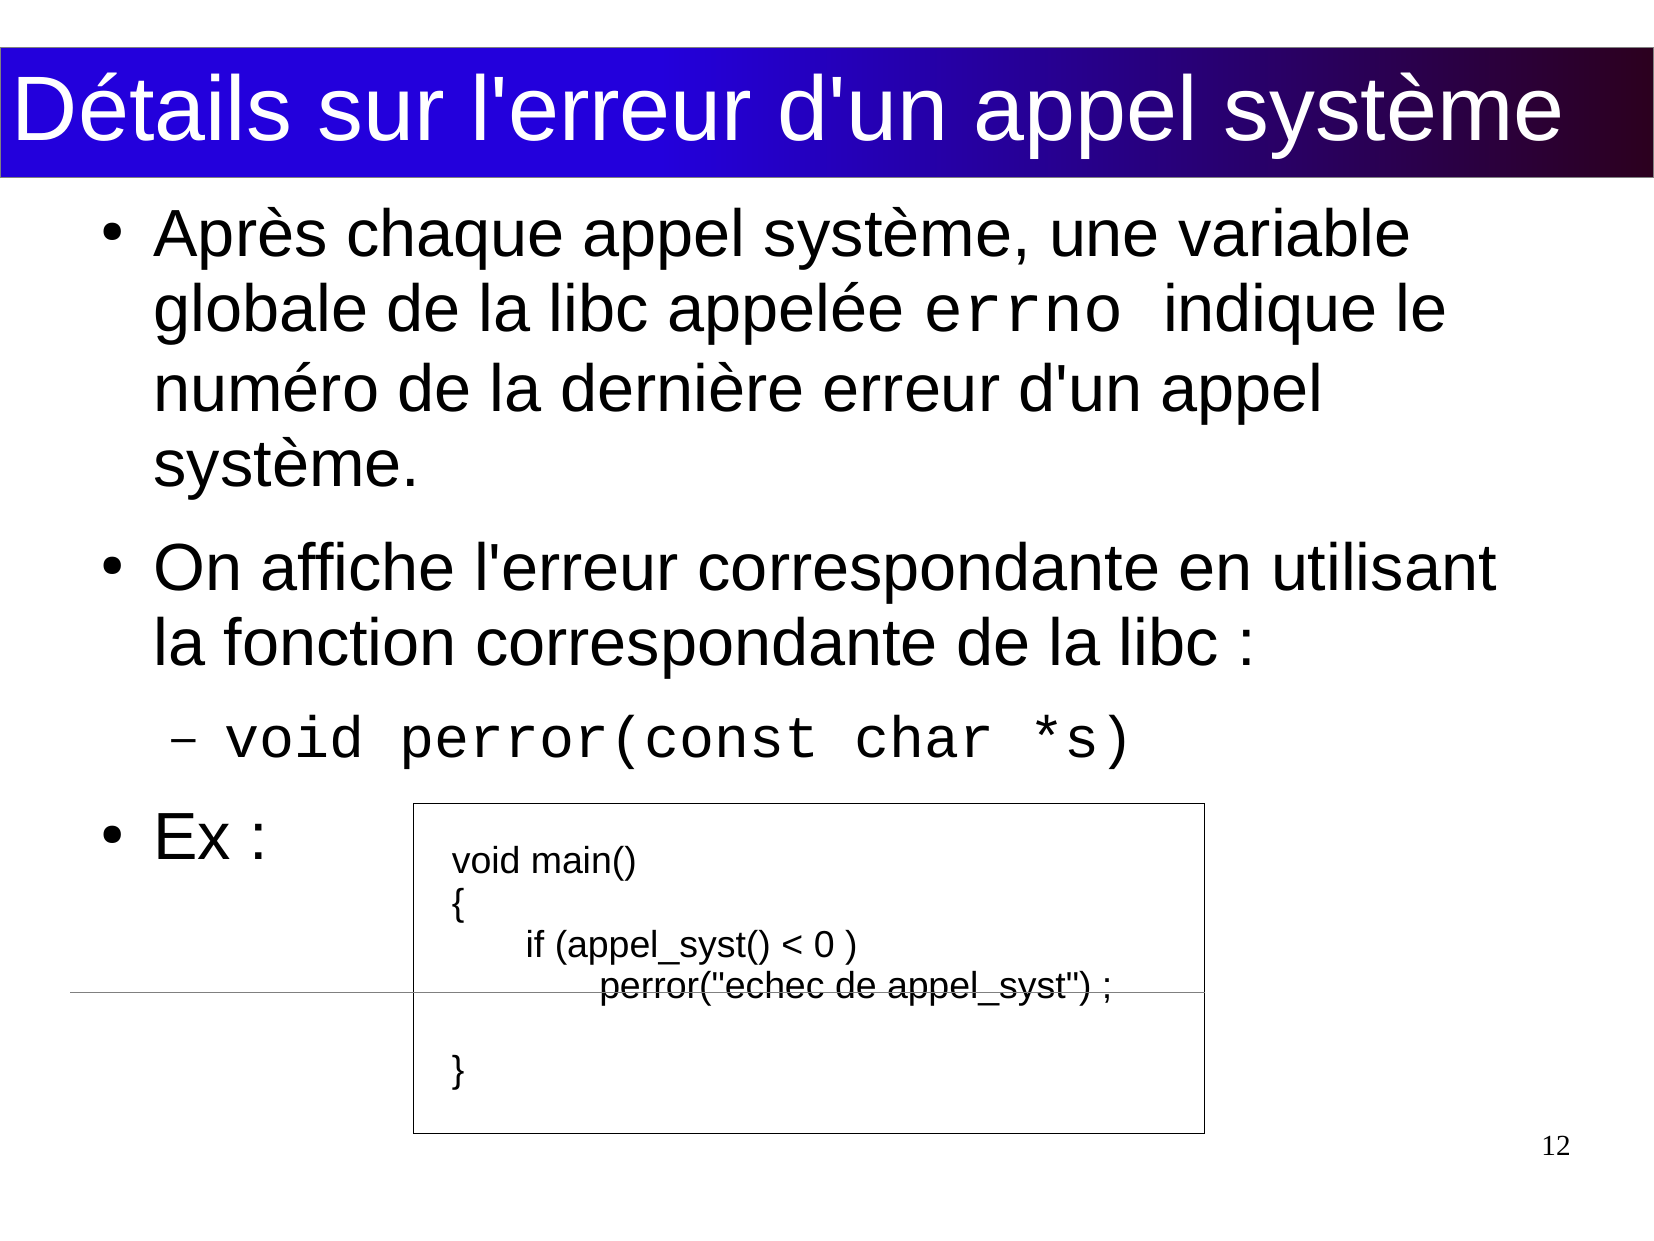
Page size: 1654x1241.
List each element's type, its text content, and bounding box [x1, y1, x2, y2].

text_box void main() { if (appel_syst() < 0 ) perror("echec de appel_syst") ; } [437, 831, 1252, 1099]
list Après chaque appel système, une variable globale de la libc appelée errno indique le numéro de la dernière erreur d'un appel système. On affiche l'erreur correspondante en utilisant la fonction correspondante de la libc : void perror(const char *s) Ex : [82, 195, 1538, 916]
text_box [70, 803, 1205, 1134]
title Détails sur l'erreur d'un appel système [11, 5, 1642, 213]
